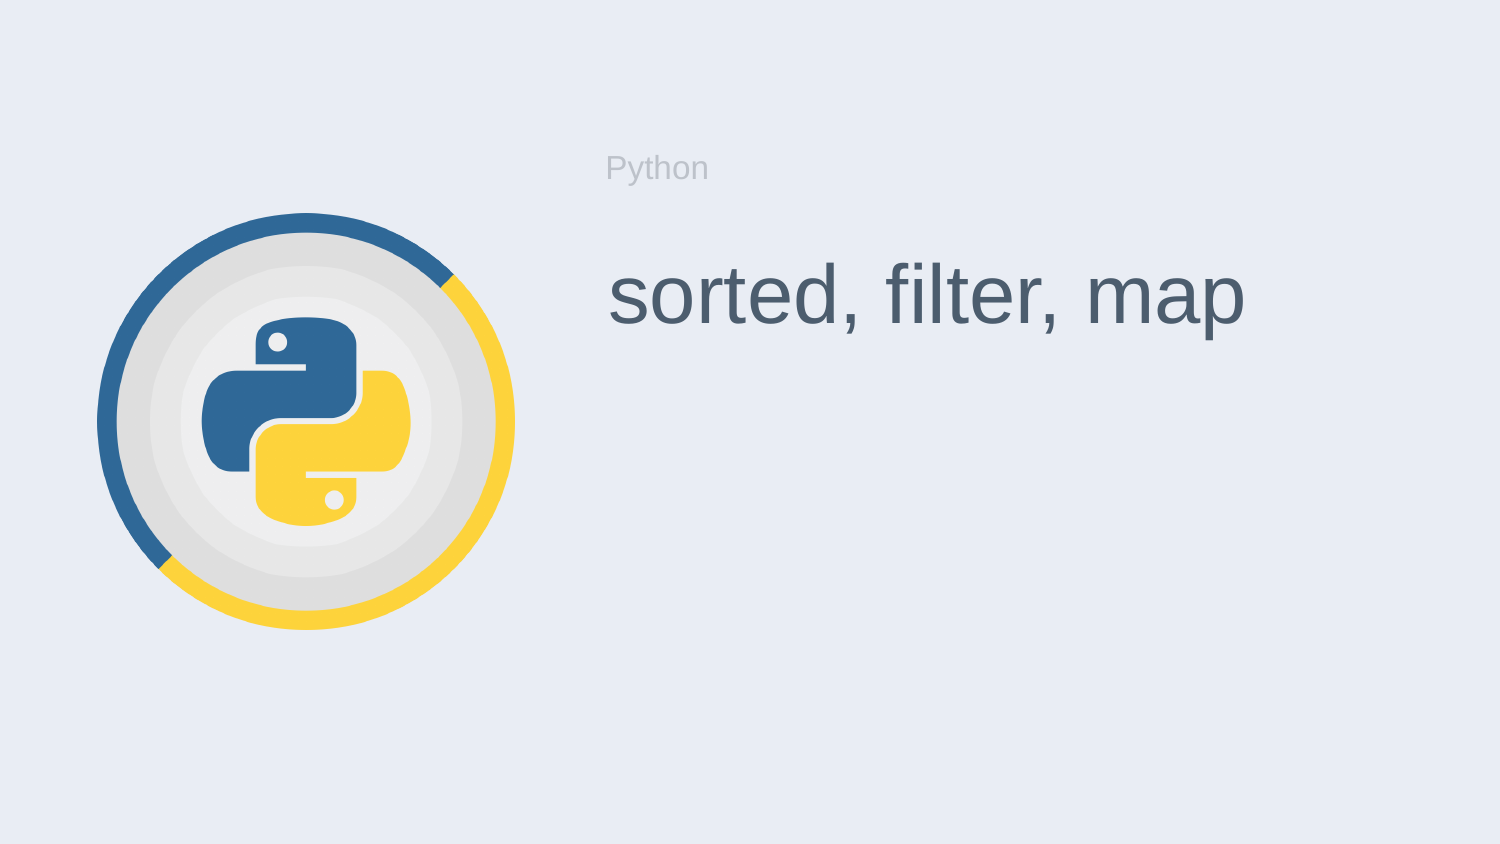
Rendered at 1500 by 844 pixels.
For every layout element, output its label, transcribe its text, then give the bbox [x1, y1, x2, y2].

title Python [601, 141, 1182, 188]
picture [97, 213, 515, 630]
text_box sorted, filter, map [603, 235, 1423, 608]
